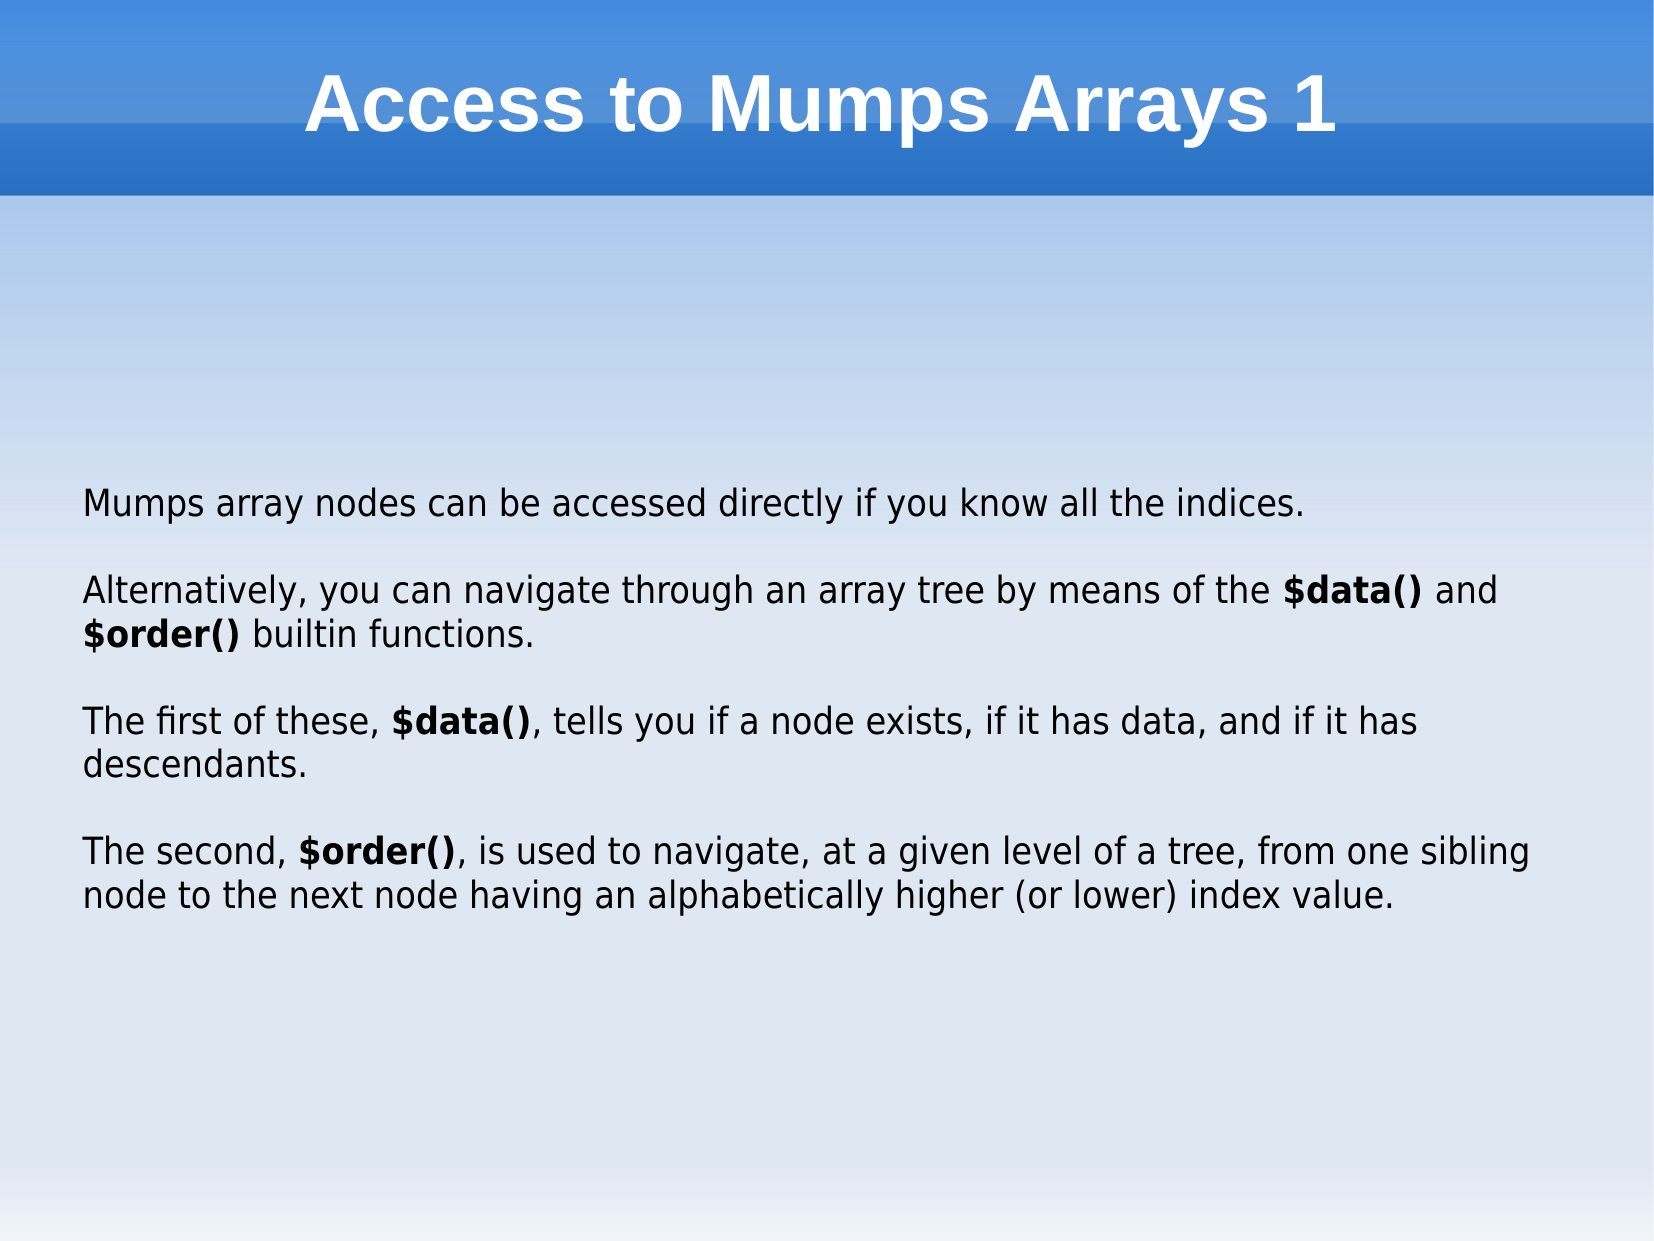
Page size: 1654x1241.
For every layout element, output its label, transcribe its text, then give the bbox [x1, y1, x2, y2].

subtitle Mumps array nodes can be accessed directly if you know all the indices. Alternatively, you can navigate through an array tree by means of the $data() and $order() builtin functions. The first of these, $data(), tells you if a node exists, if it has data, and if it has descendants. The second, $order(), is used to navigate, at a given level of a tree, from one sibling node to the next node having an alphabetically higher (or lower) index value. [82, 290, 1571, 1109]
picture [0, 0, 1654, 1241]
title Access to Mumps Arrays 1 [76, 0, 1565, 208]
